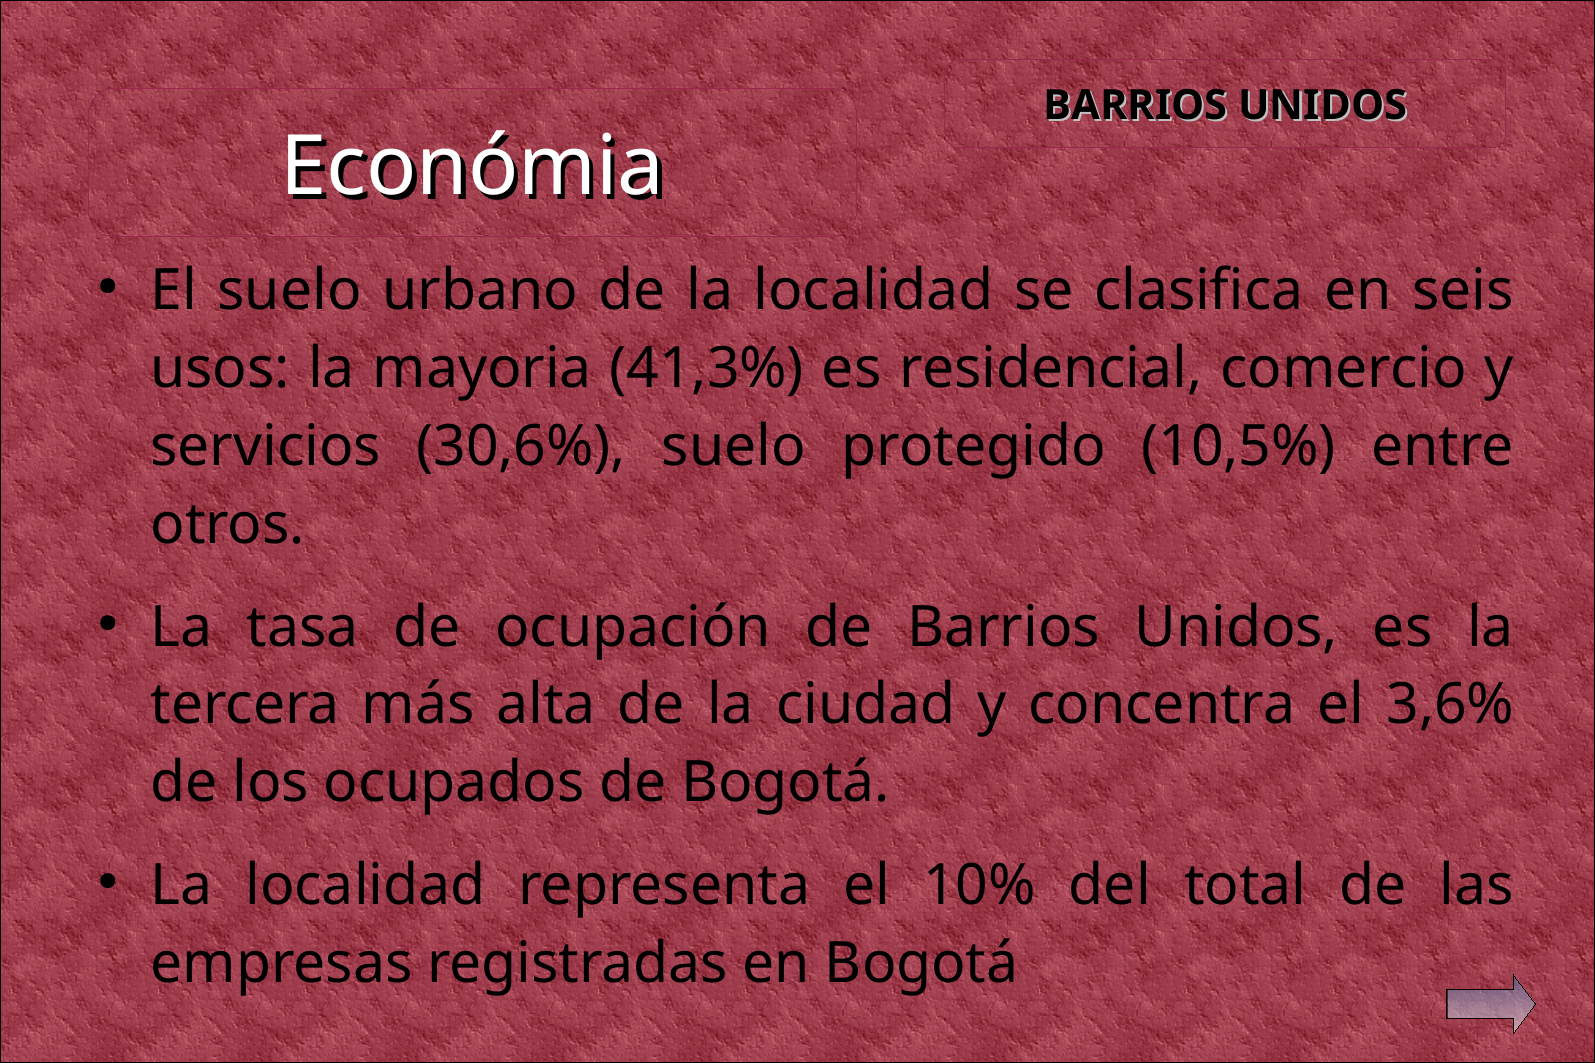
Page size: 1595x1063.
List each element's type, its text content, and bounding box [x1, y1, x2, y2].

list El suelo urbano de la localidad se clasifica en seis usos: la mayoria (41,3%) es residencial, comercio y servicios (30,6%), suelo protegido (10,5%) entre otros. La tasa de ocupación de Barrios Unidos, es la tercera más alta de la ciudad y concentra el 3,6% de los ocupados de Bogotá. La localidad representa el 10% del total de las empresas registradas en Bogotá [79, 248, 1515, 1063]
text_box [1446, 974, 1536, 1034]
text_box BARRIOS UNIDOS [944, 59, 1506, 148]
text_box Económia [88, 88, 857, 237]
